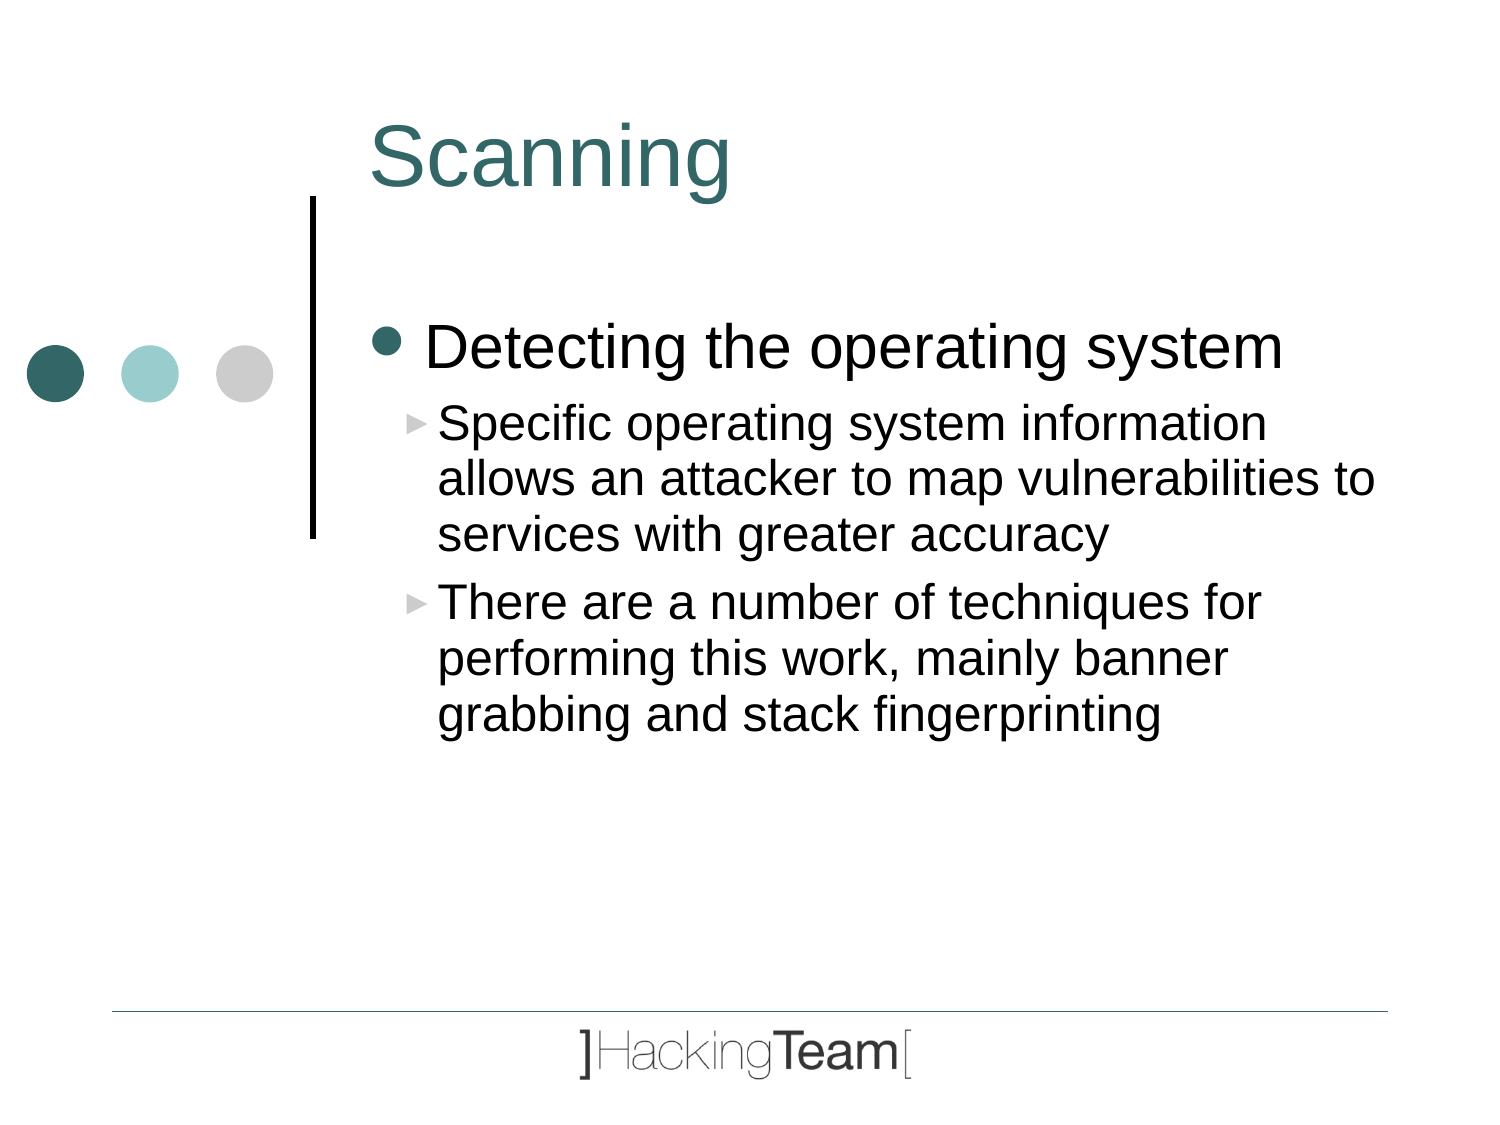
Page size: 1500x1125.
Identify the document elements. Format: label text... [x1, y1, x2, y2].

picture [574, 1041, 916, 1084]
title Scanning [249, 38, 1401, 275]
list Detecting the operating system Specific operating system information allows an attacker to map vulnerabilities to services with greater accuracy There are a number of techniques for performing this work, mainly banner grabbing and stack fingerprinting [249, 312, 1401, 1041]
